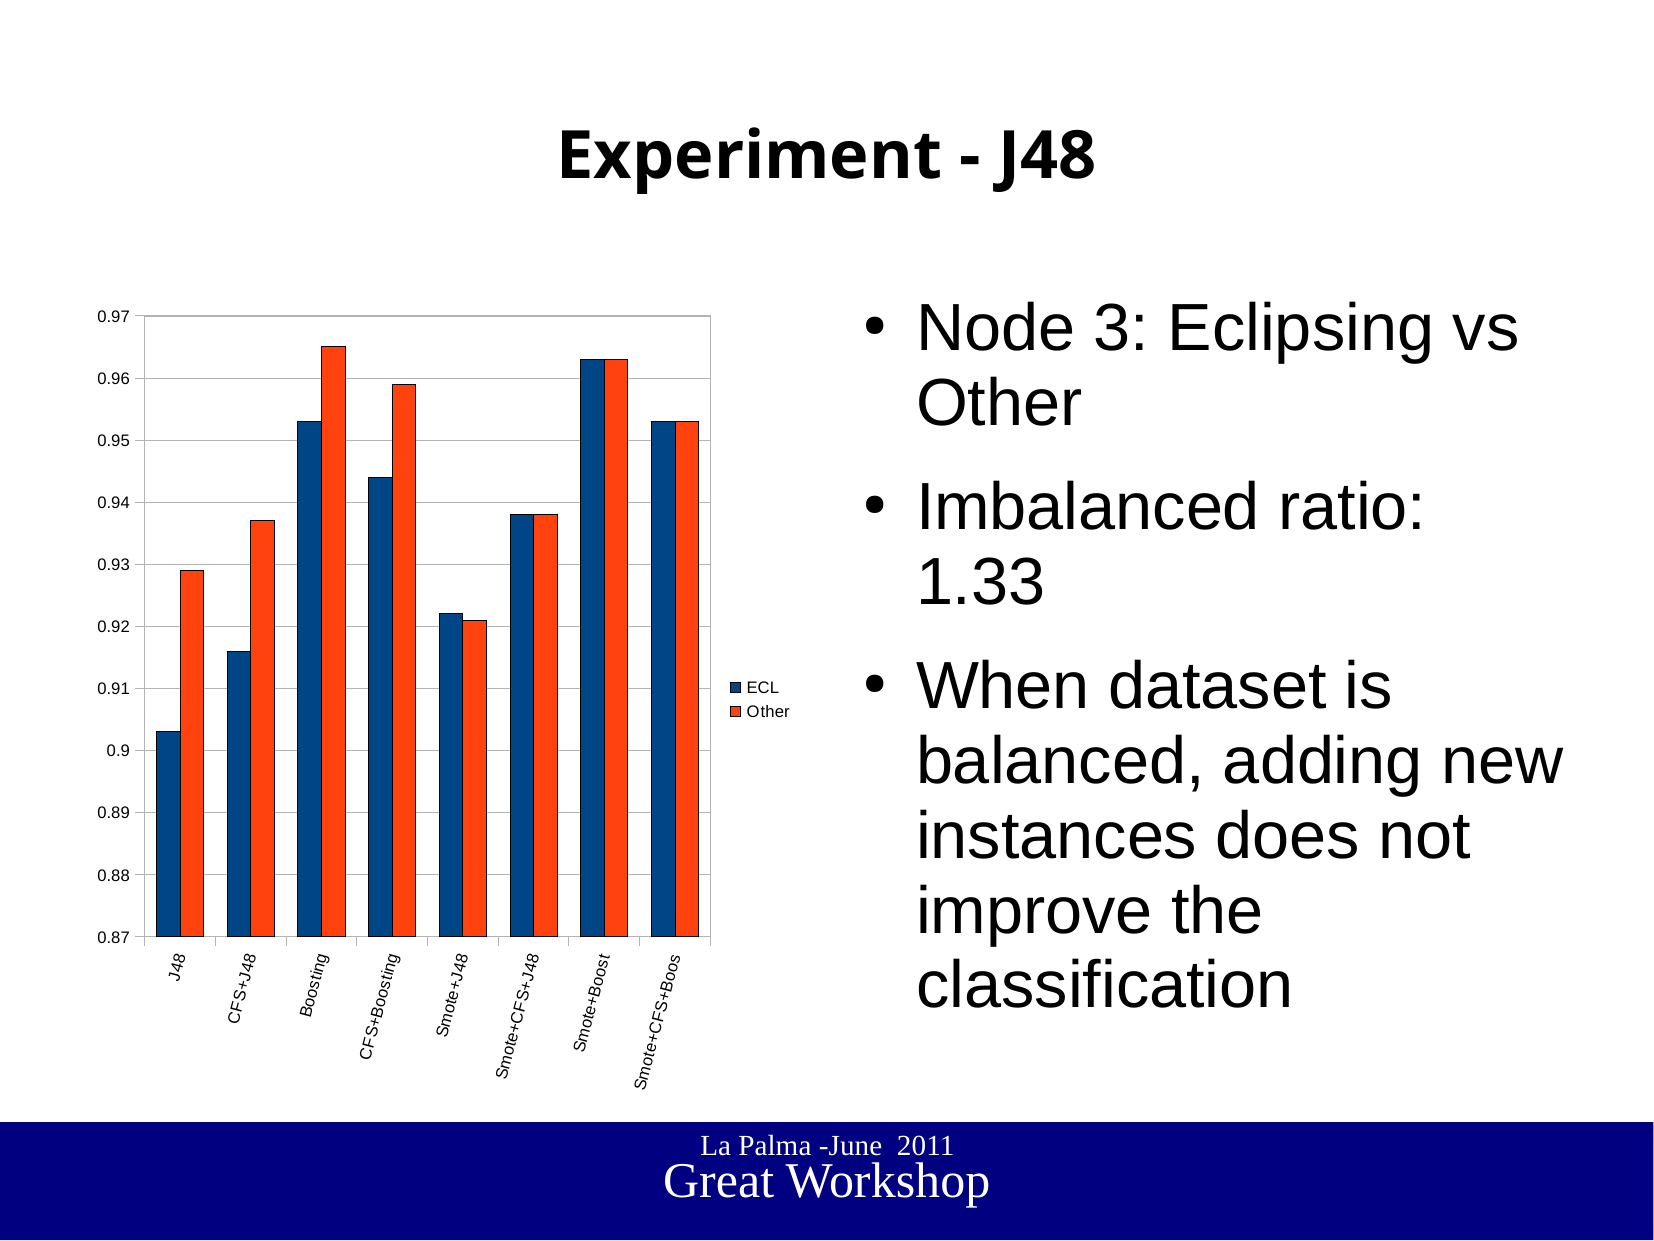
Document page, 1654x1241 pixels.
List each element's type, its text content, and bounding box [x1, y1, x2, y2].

chart [82, 290, 809, 1109]
list Node 3: Eclipsing vs Other Imbalanced ratio: 1.33 When dataset is balanced, adding new instances does not improve the classification [845, 290, 1572, 1094]
title Experiment - J48 [82, 56, 1571, 250]
